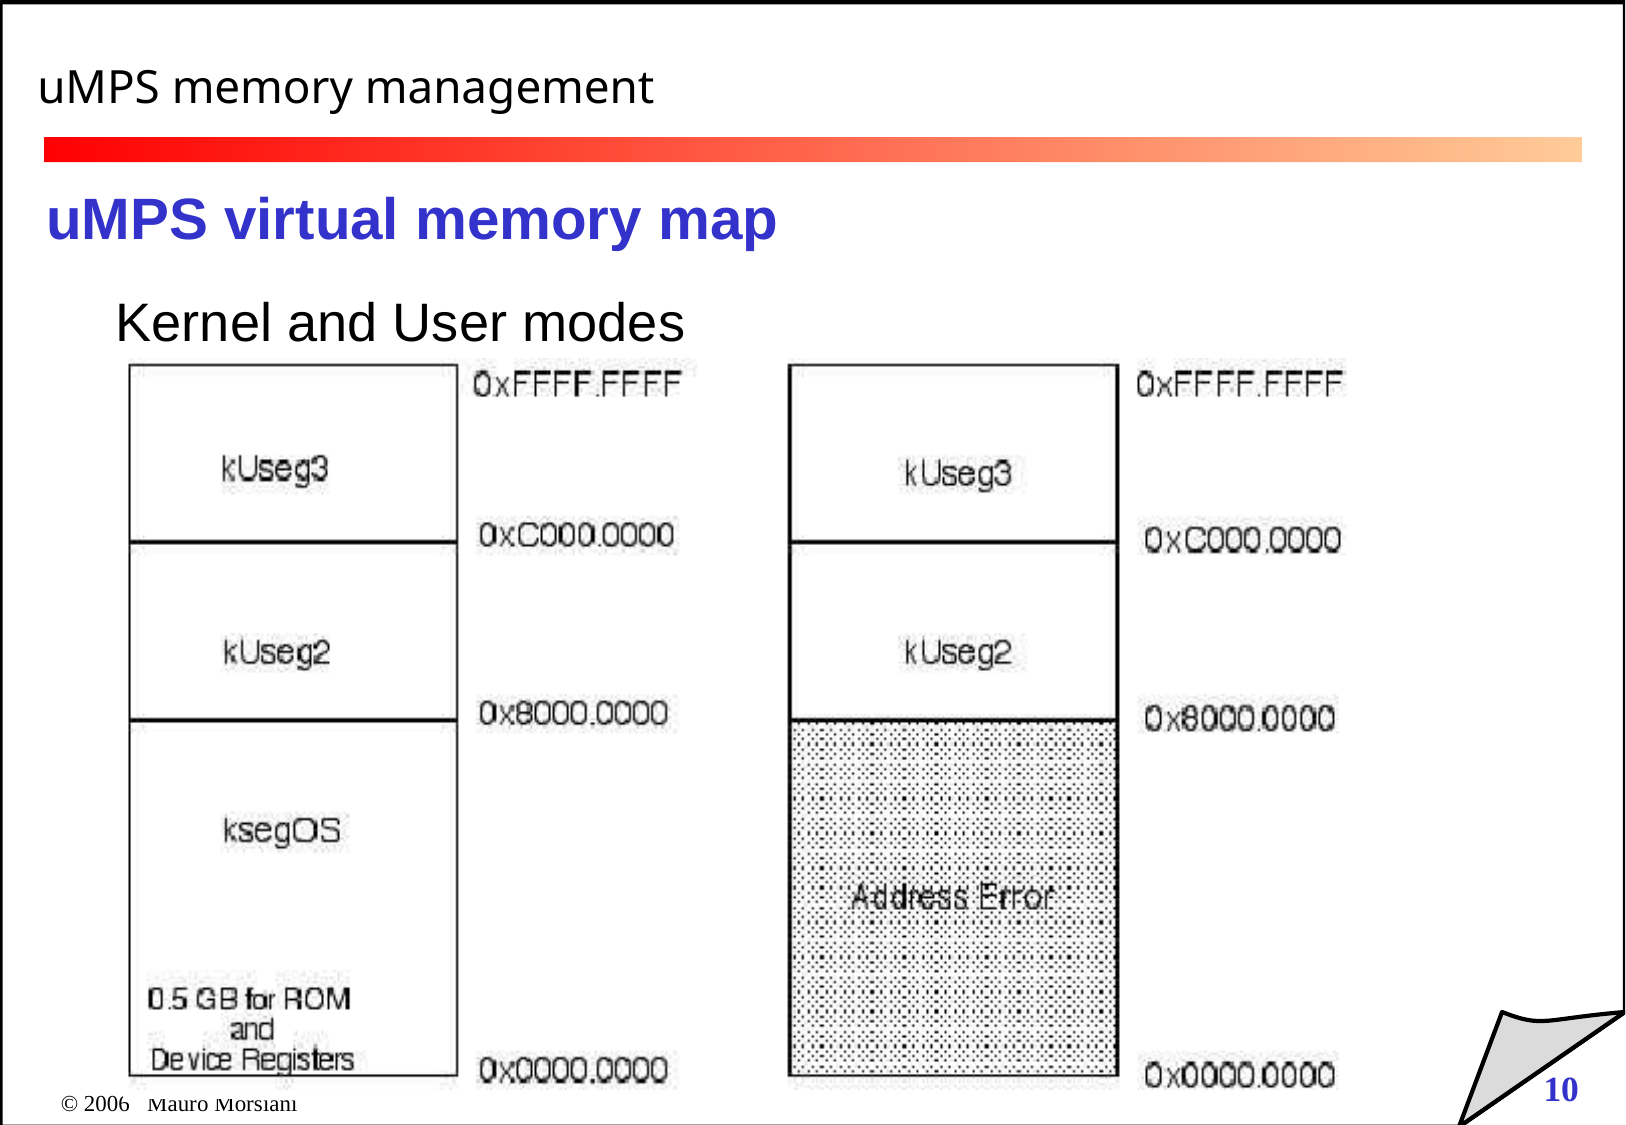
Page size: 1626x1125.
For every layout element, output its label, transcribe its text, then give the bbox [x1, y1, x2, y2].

list uMPS virtual memory map Kernel and User modes [46, 187, 1549, 713]
picture [123, 713, 1349, 1099]
title uMPS memory management [37, 44, 1587, 130]
